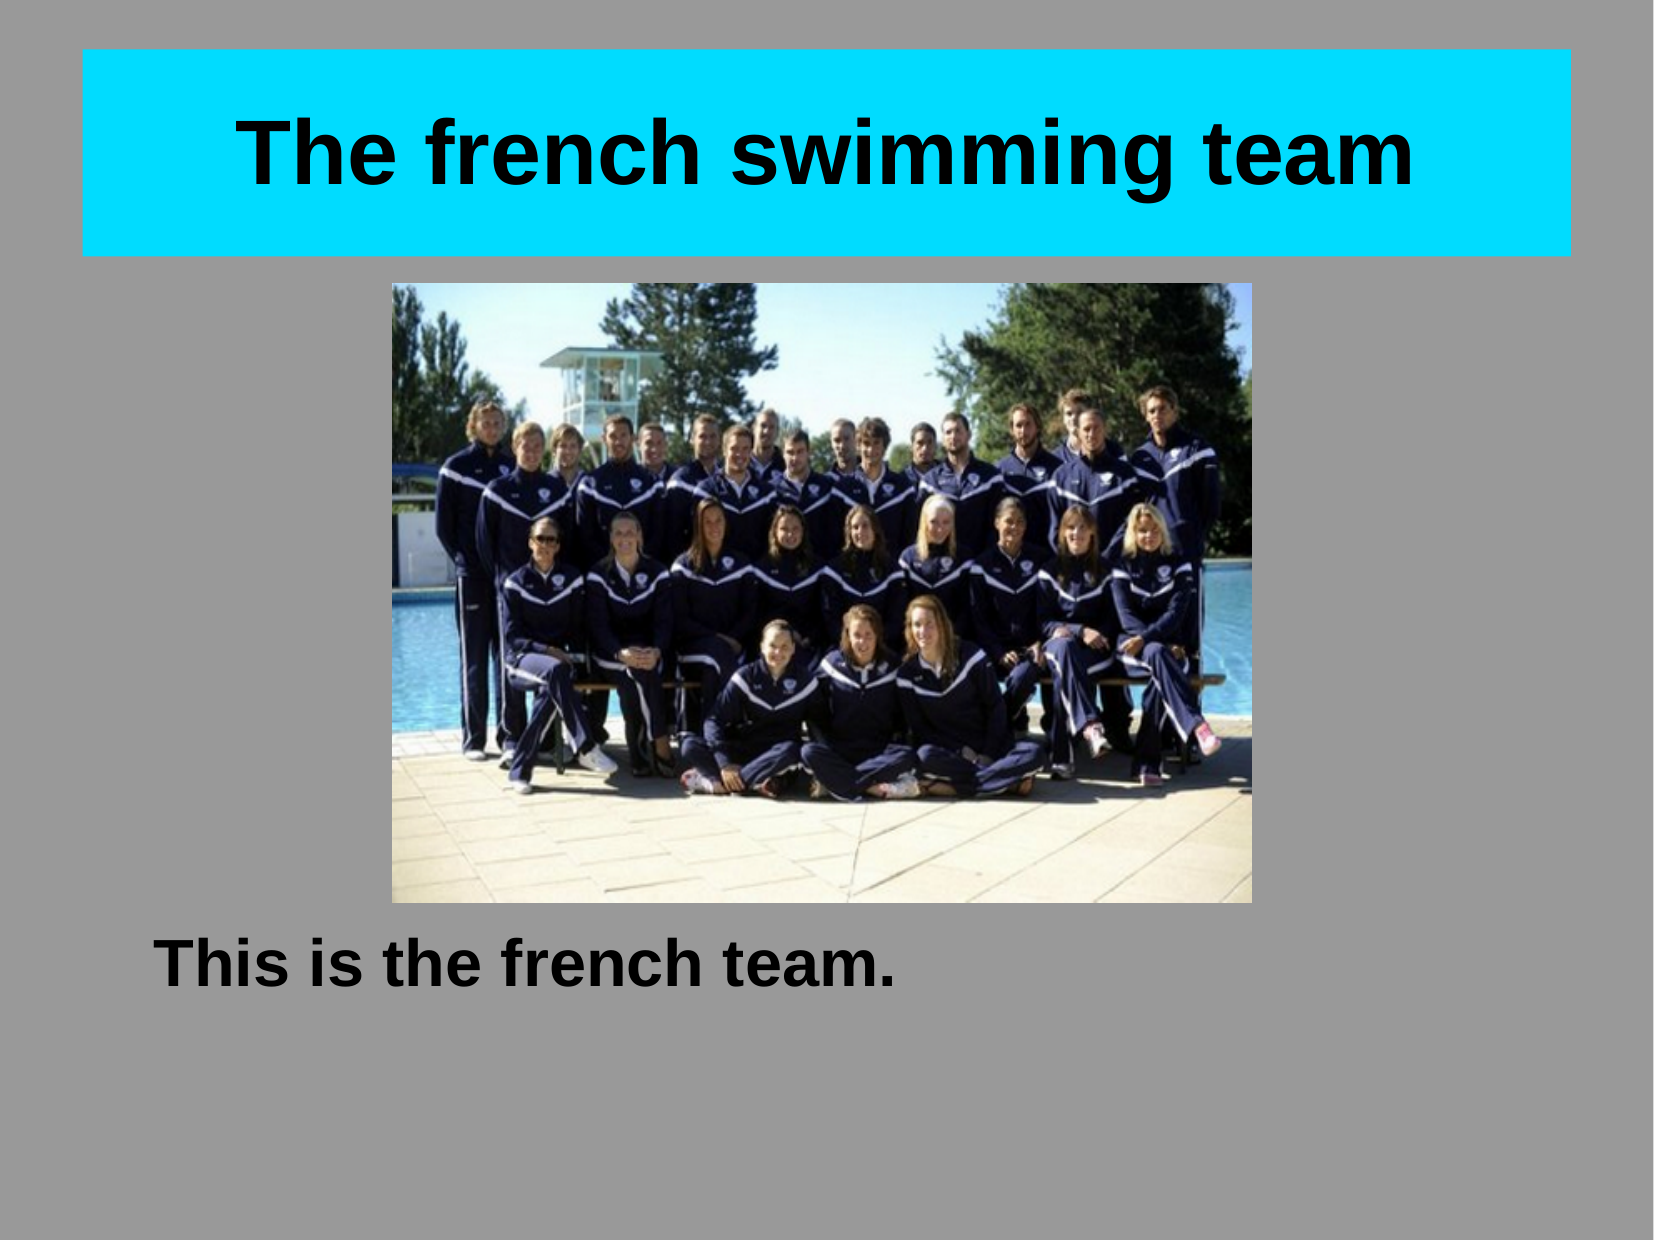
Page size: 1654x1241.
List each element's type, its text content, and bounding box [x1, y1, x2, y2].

list This is the french team. [82, 717, 1571, 1109]
title The french swimming team [82, 49, 1571, 257]
picture [392, 283, 1252, 717]
